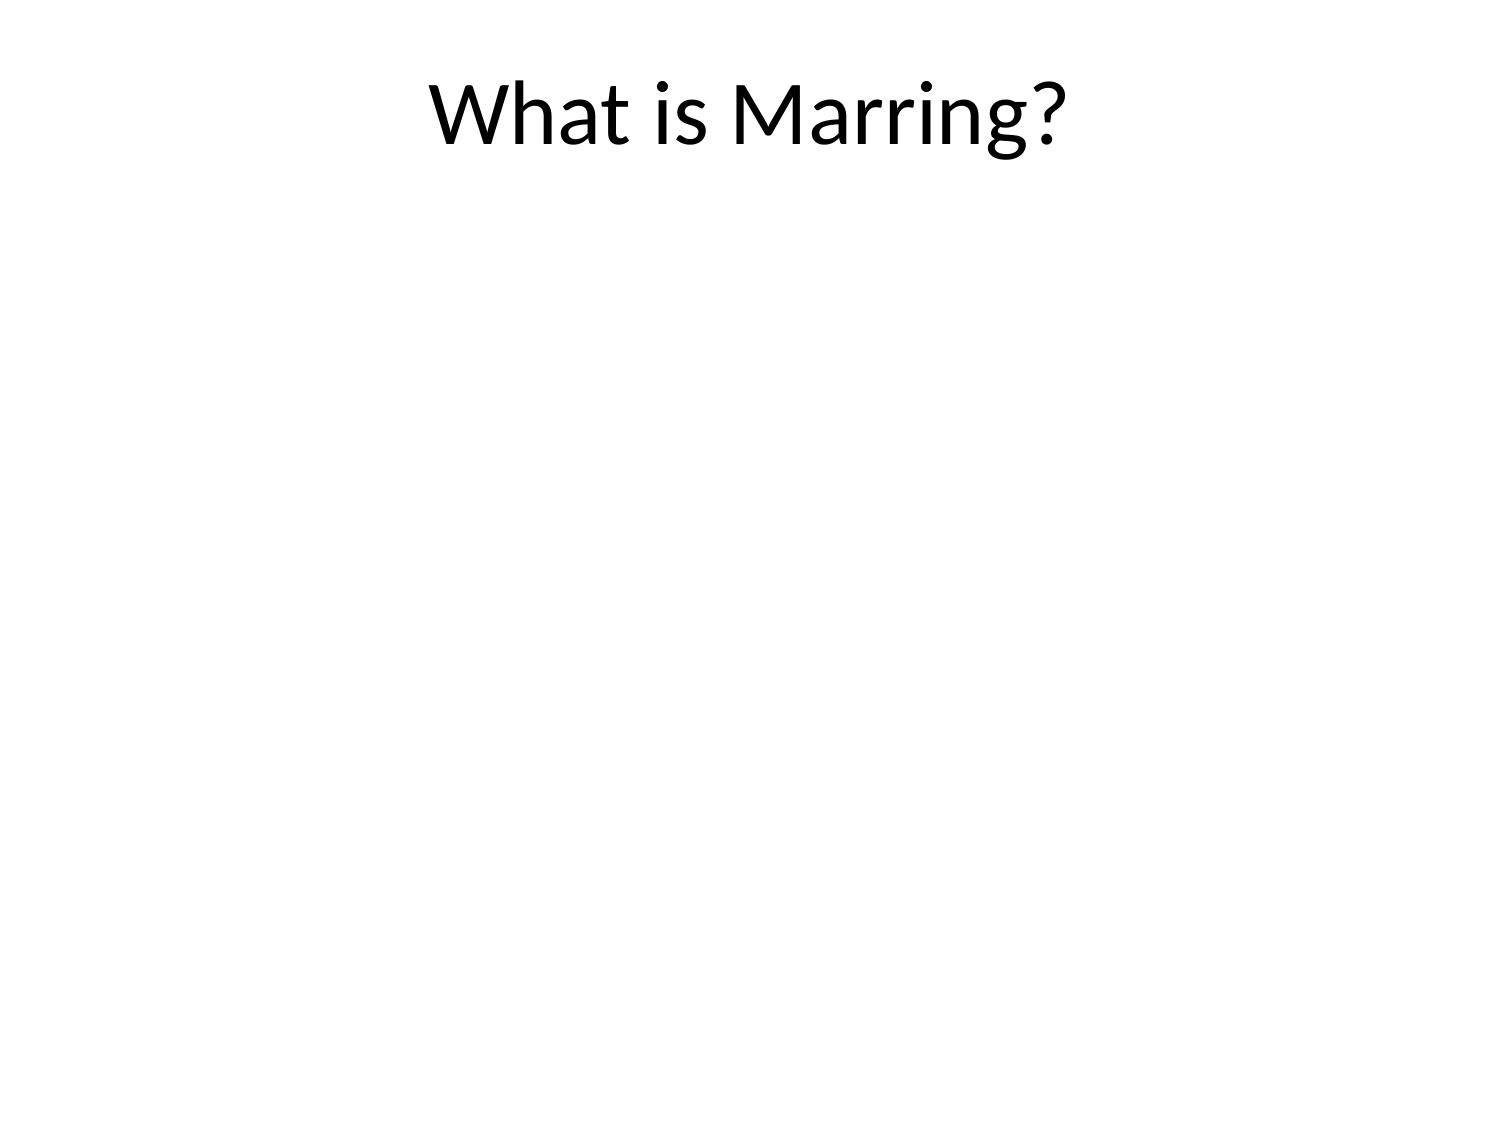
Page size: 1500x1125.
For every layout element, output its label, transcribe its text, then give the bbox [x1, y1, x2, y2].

title What is Marring? [75, 45, 1425, 233]
